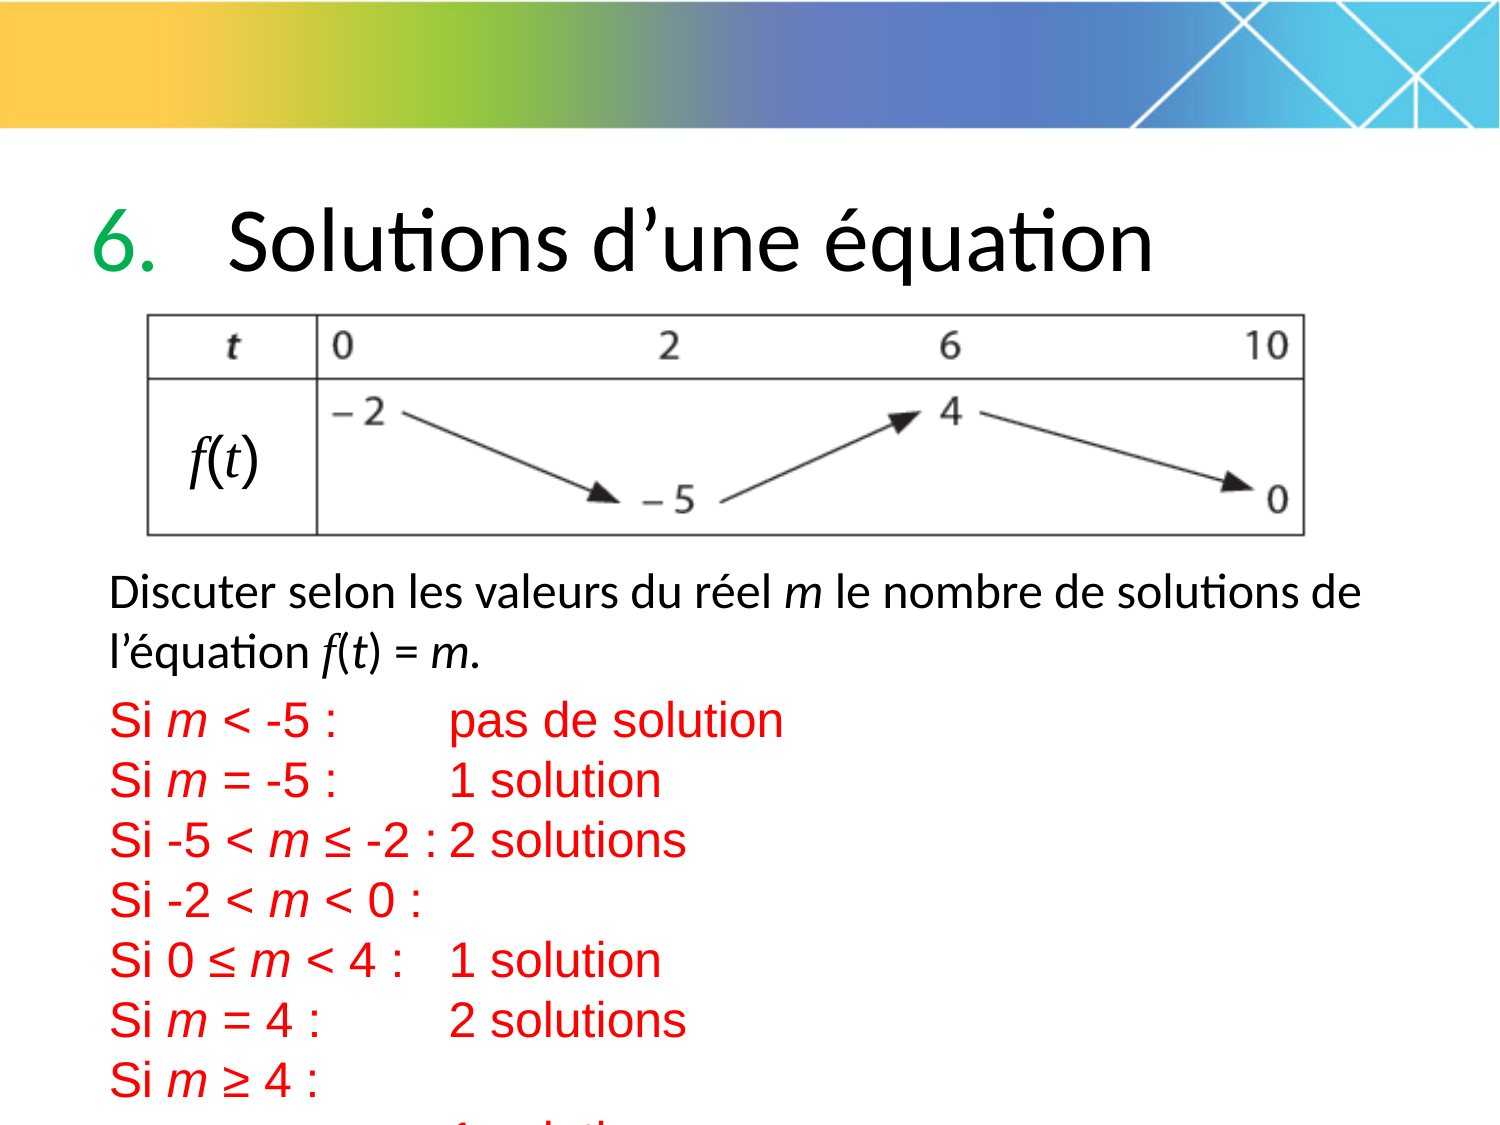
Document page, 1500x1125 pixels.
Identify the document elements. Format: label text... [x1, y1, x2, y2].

text_box pas de solution 1 solution 2 solutions 1 solution 2 solutions 1 solution pas de solution [433, 679, 821, 1119]
title Solutions d’une équation [75, 164, 1426, 305]
text_box Si m < -5 : Si m = -5 : Si -5 < m ≤ -2 : Si -2 < m < 0 : Si 0 ≤ m < 4 : Si m = 4 : Si m ≥ 4 : [93, 679, 433, 1119]
list Discuter selon les valeurs du réel m le nombre de solutions de l’équation f(t) = m. [93, 550, 1444, 715]
picture [117, 292, 1325, 551]
text_box f(t) [174, 411, 300, 490]
